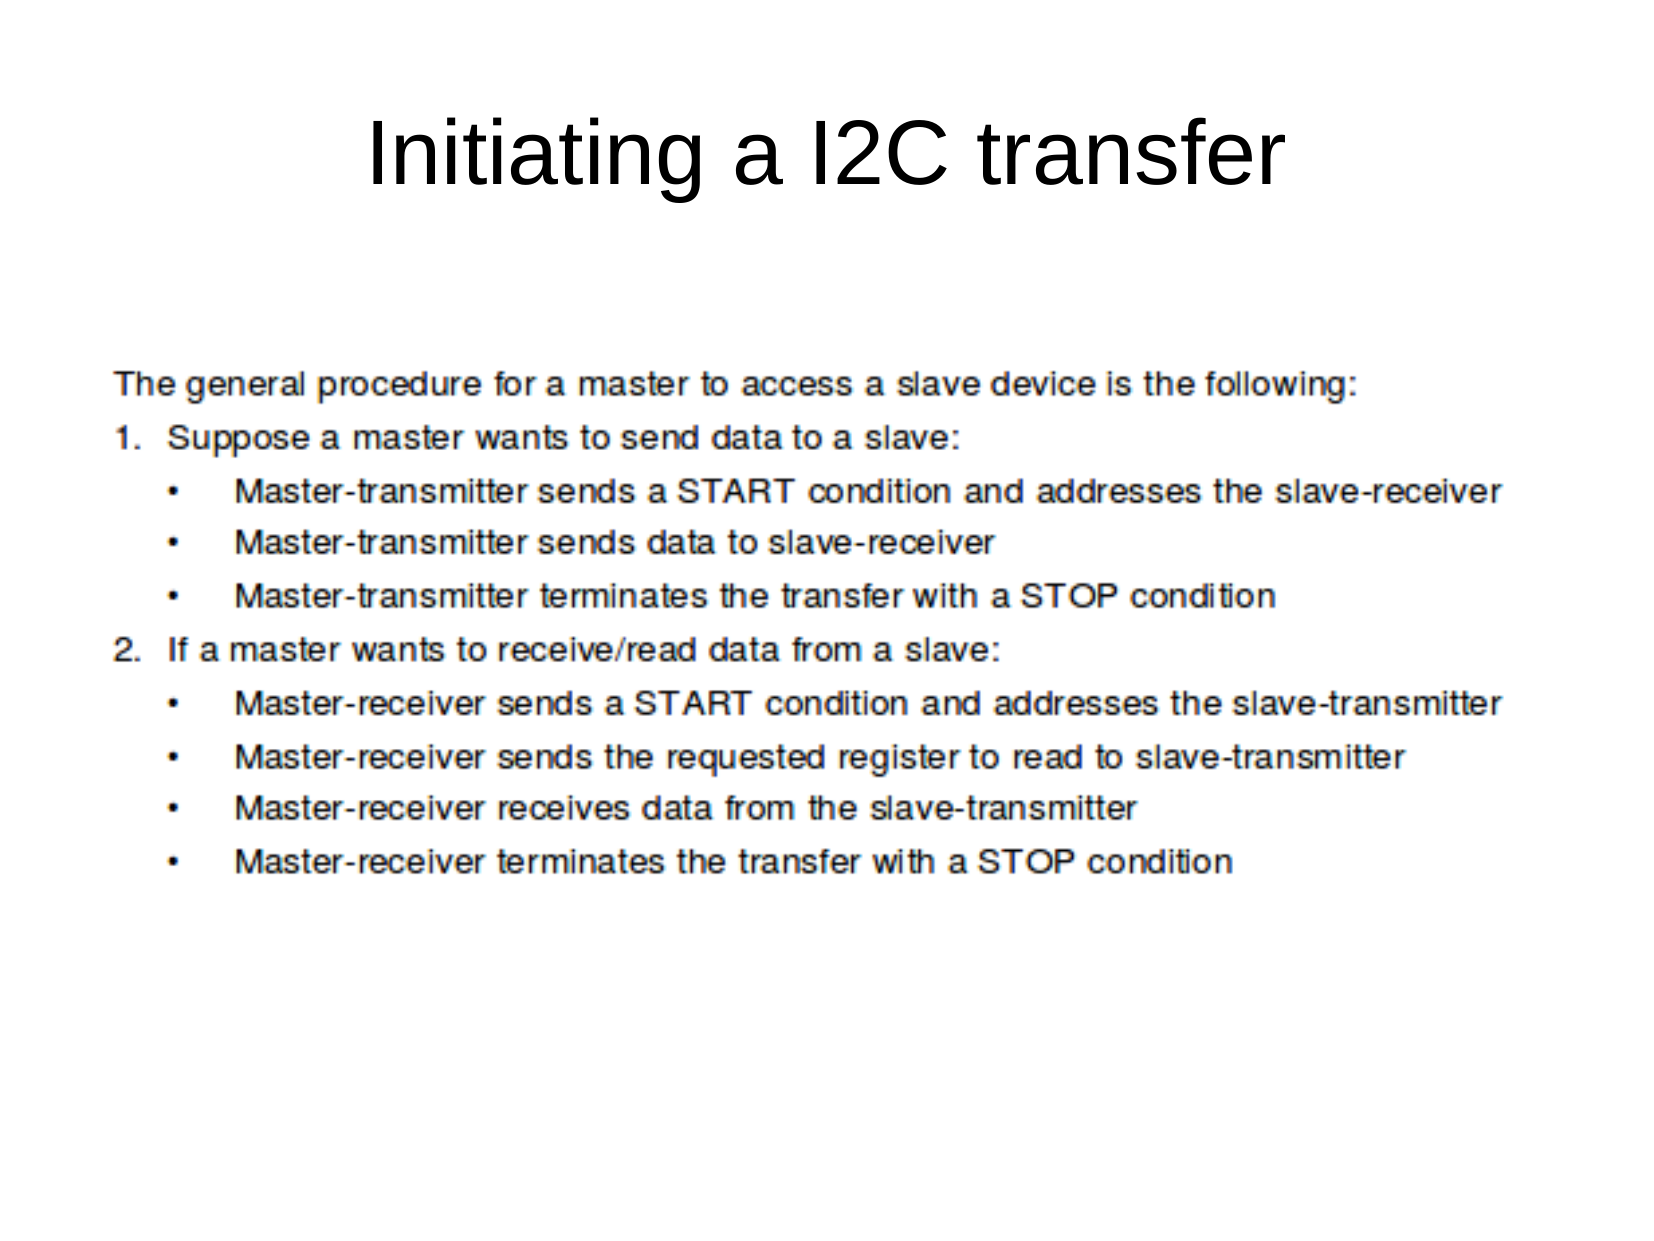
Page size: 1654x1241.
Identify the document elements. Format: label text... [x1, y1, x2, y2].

picture [82, 348, 1571, 952]
title Initiating a I2C transfer [82, 49, 1571, 257]
